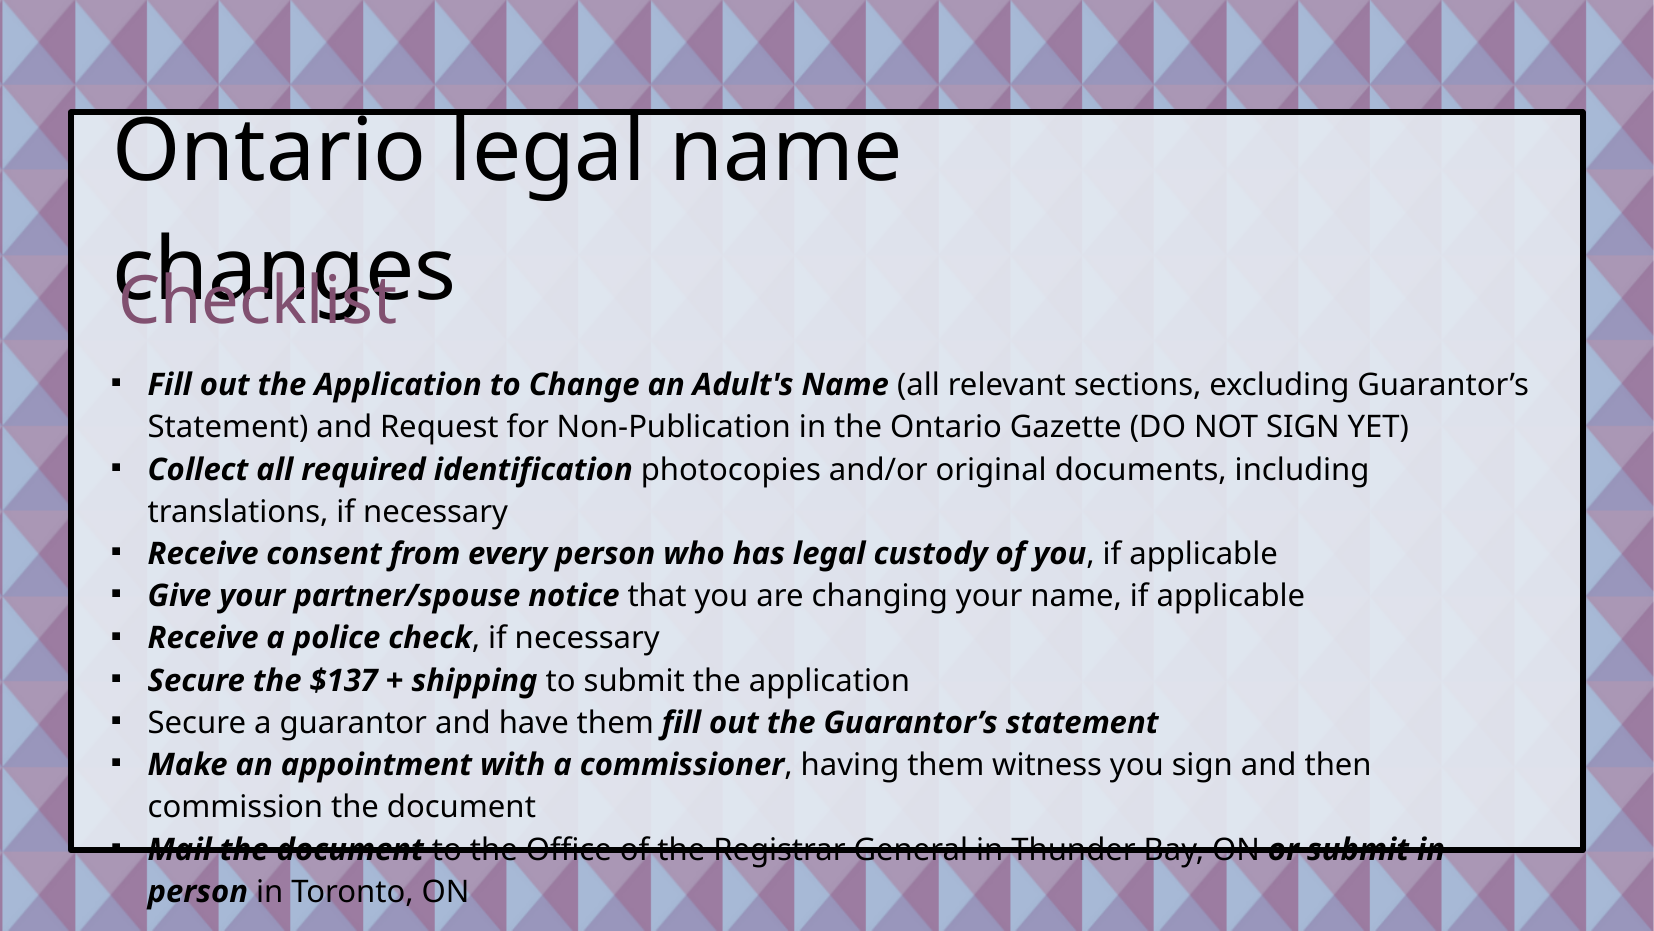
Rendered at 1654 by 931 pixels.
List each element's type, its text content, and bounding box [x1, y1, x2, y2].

text_box [599, 845, 607, 850]
text_box [1241, 842, 1247, 851]
text_box [1110, 845, 1118, 850]
text_box [486, 845, 495, 851]
text_box Fill out the Application to Change an Adult's Name (all relevant sections, excluding Guarantor’s Statement) and Request for Non-Publication in the Ontario Gazette (DO NOT SIGN YET) Collect all required identification photocopies and/or original documents, including translations, if necessary Receive consent from every person who has legal custody of you, if applicable Give your partner/spouse notice that you are changing your name, if applicable Receive a police check, if necessary Secure the $137 + shipping to submit the application Secure a guarantor and have them fill out the Guarantor’s statement Make an appointment with a commissioner, having them witness you sign and then commission the document Mail the document to the Office of the Registrar General in Thunder Bay, ON or submit in person in Toronto, ON [112, 362, 1536, 827]
text_box [70, 112, 1583, 851]
text_box [673, 845, 682, 851]
text_box [1091, 845, 1100, 851]
text_box [505, 845, 513, 850]
text_box [719, 840, 727, 848]
text_box [1149, 840, 1158, 847]
text_box [737, 845, 745, 850]
text_box [881, 845, 889, 850]
text_box [692, 845, 700, 850]
title Checklist [118, 251, 1099, 343]
text_box [755, 845, 764, 851]
text_box [1033, 845, 1042, 851]
text_box [448, 845, 457, 851]
text_box [989, 845, 998, 851]
text_box [917, 845, 925, 850]
picture [0, 0, 1654, 931]
text_box [624, 845, 633, 851]
text_box [898, 845, 907, 851]
text_box [530, 840, 544, 851]
text_box [1071, 845, 1080, 851]
title Ontario legal name changes [112, 153, 1223, 259]
text_box [1217, 840, 1231, 851]
